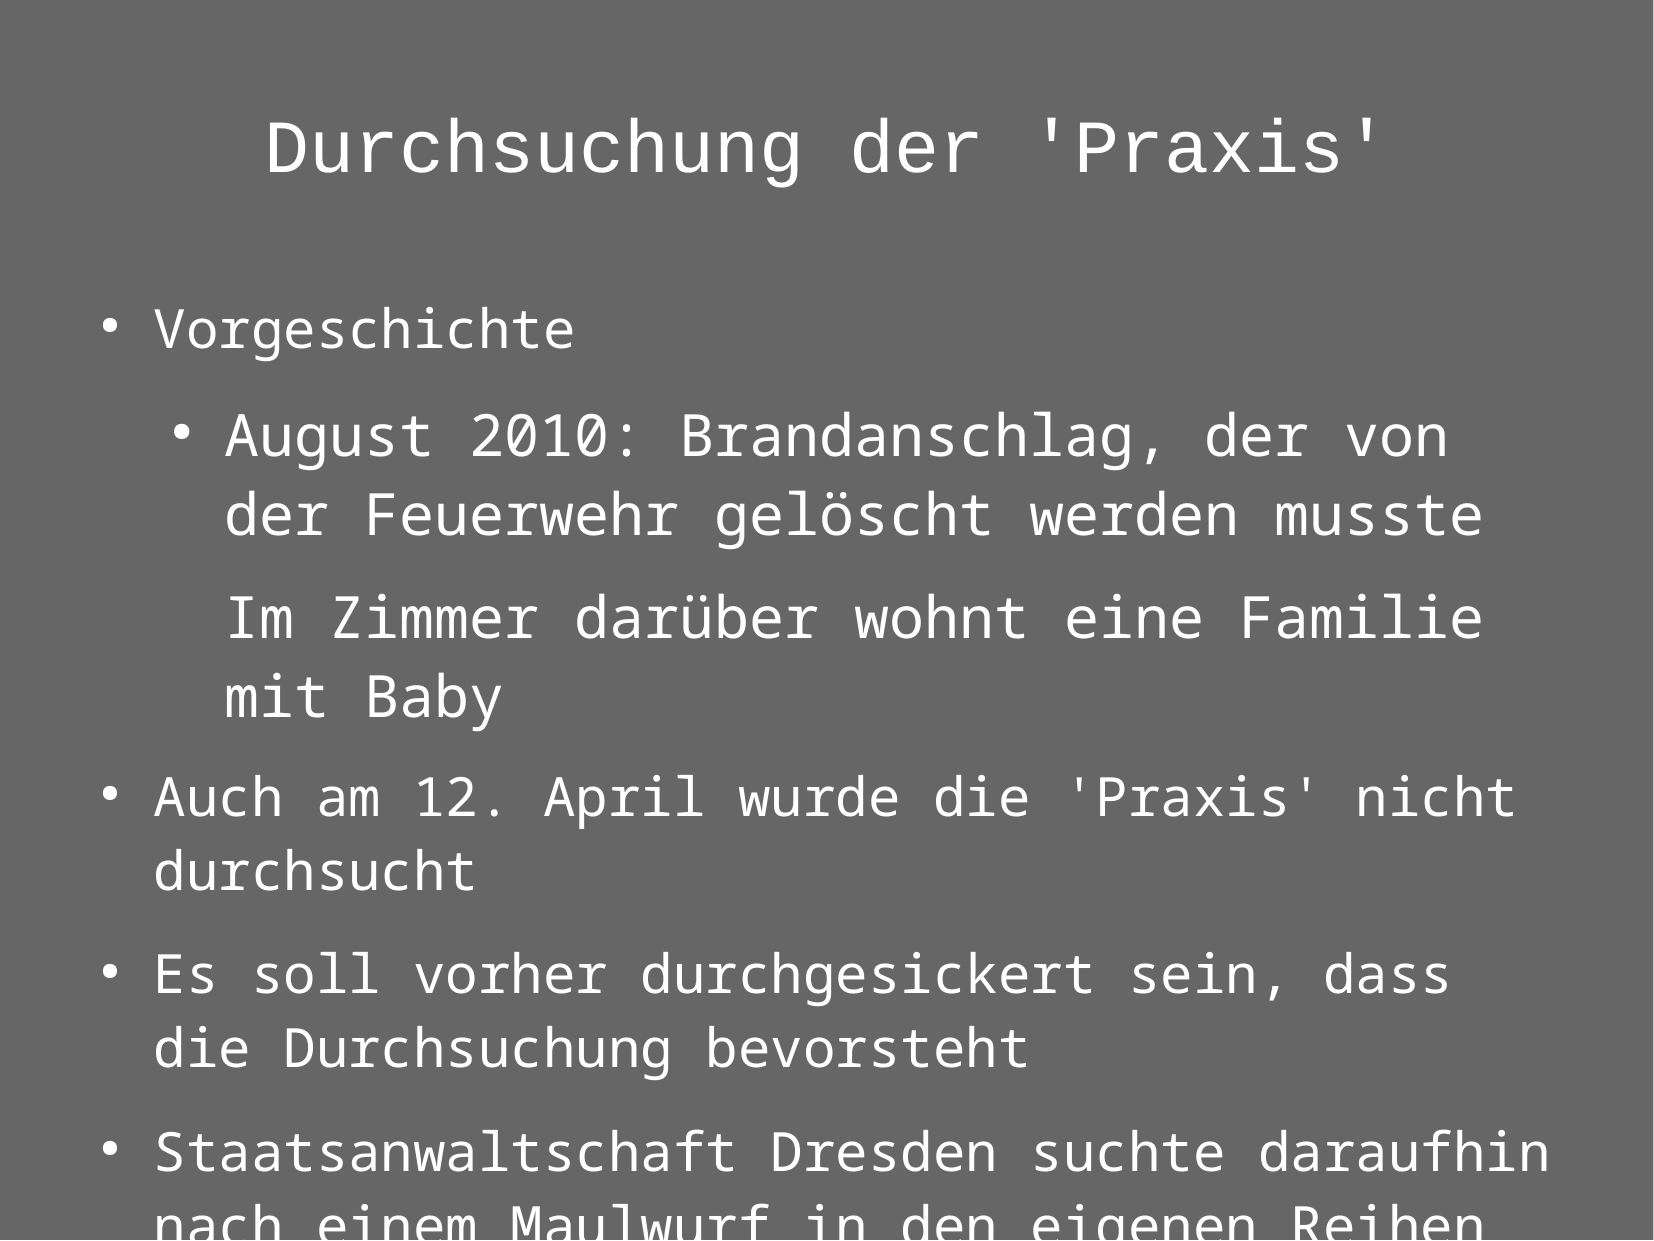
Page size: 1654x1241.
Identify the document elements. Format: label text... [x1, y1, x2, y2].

list Vorgeschichte August 2010: Brandanschlag, der von der Feuerwehr gelöscht werden musste Im Zimmer darüber wohnt eine Familie mit Baby Auch am 12. April wurde die 'Praxis' nicht durchsucht Es soll vorher durchgesickert sein, dass die Durchsuchung bevorsteht Staatsanwaltschaft Dresden suchte daraufhin nach einem Maulwurf in den eigenen Reihen [82, 290, 1571, 1094]
title Durchsuchung der 'Praxis' [82, 49, 1571, 257]
